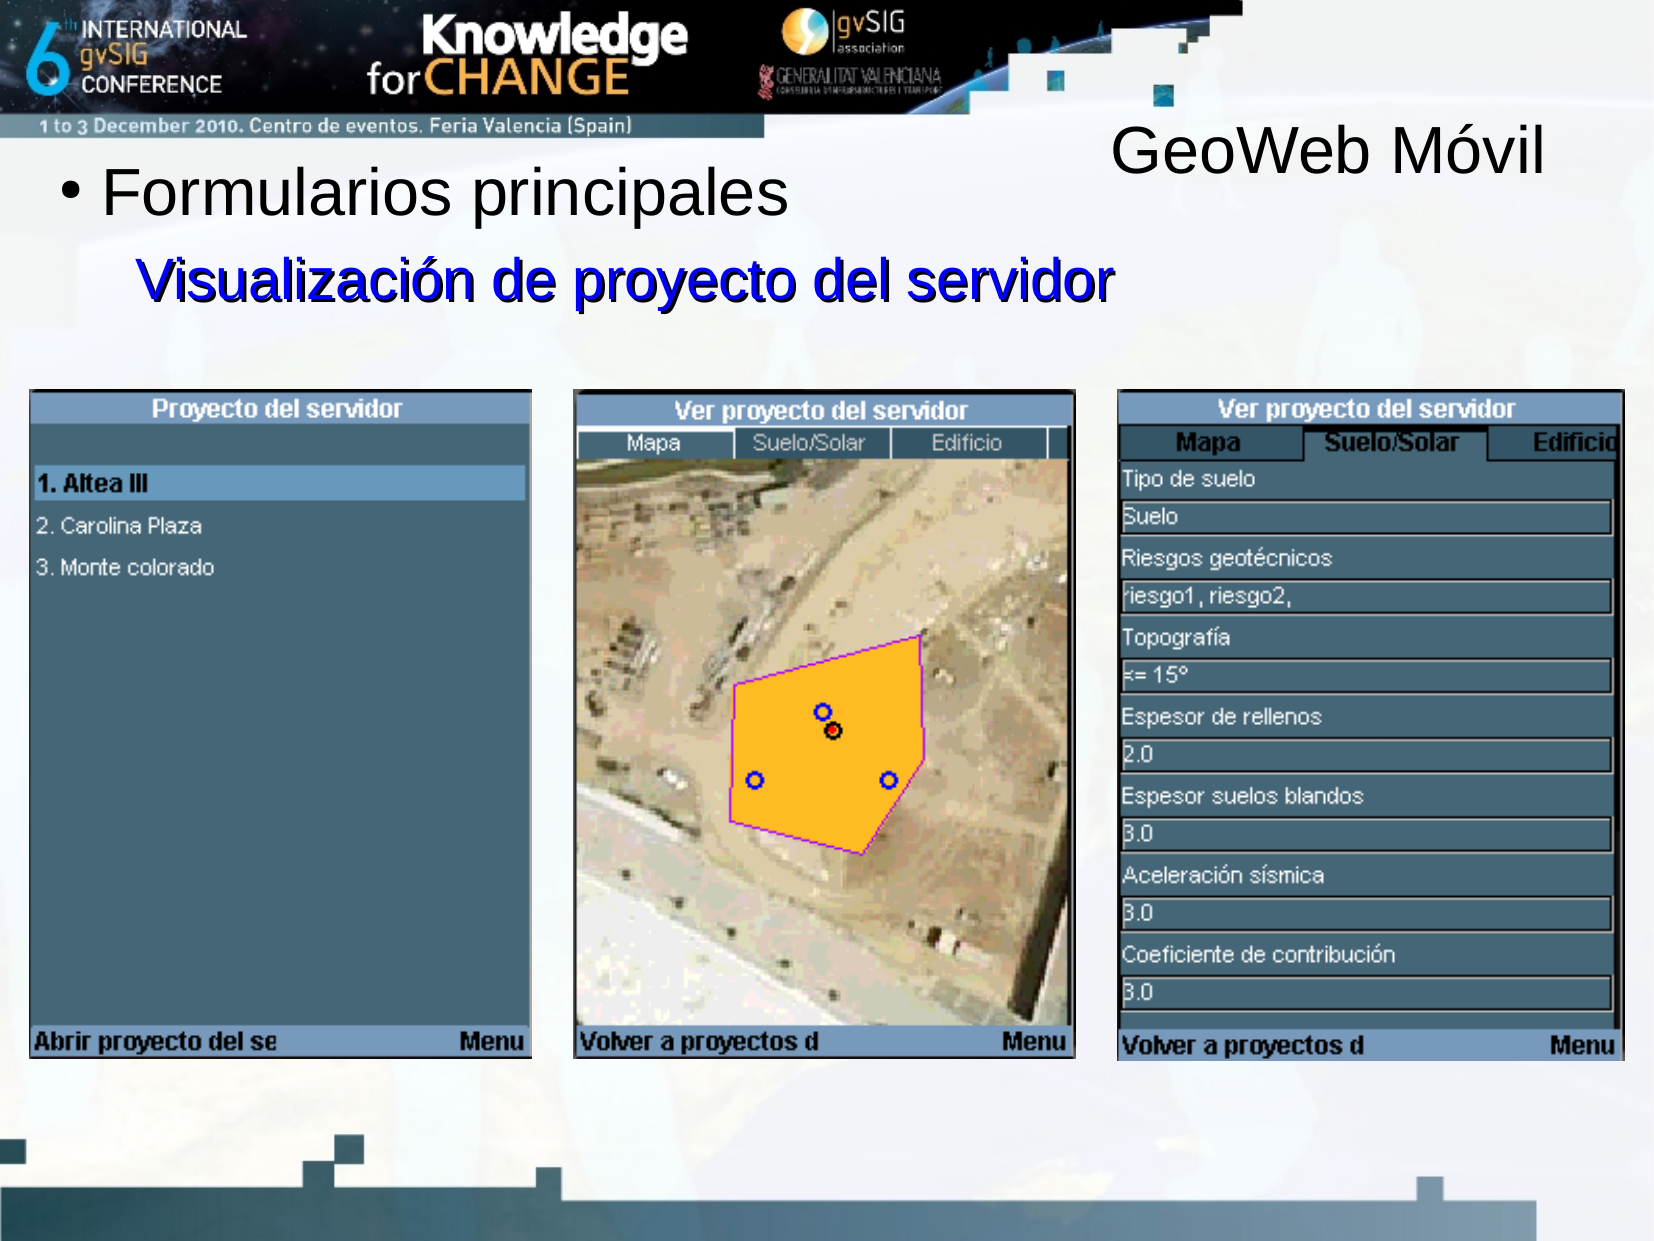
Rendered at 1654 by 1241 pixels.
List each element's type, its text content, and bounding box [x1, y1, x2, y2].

title GeoWeb Móvil [1062, 106, 1613, 195]
picture [0, 0, 1654, 1241]
title Formularios principales [59, 147, 798, 237]
text_box Visualización de proyecto del servidor [64, 246, 1625, 312]
